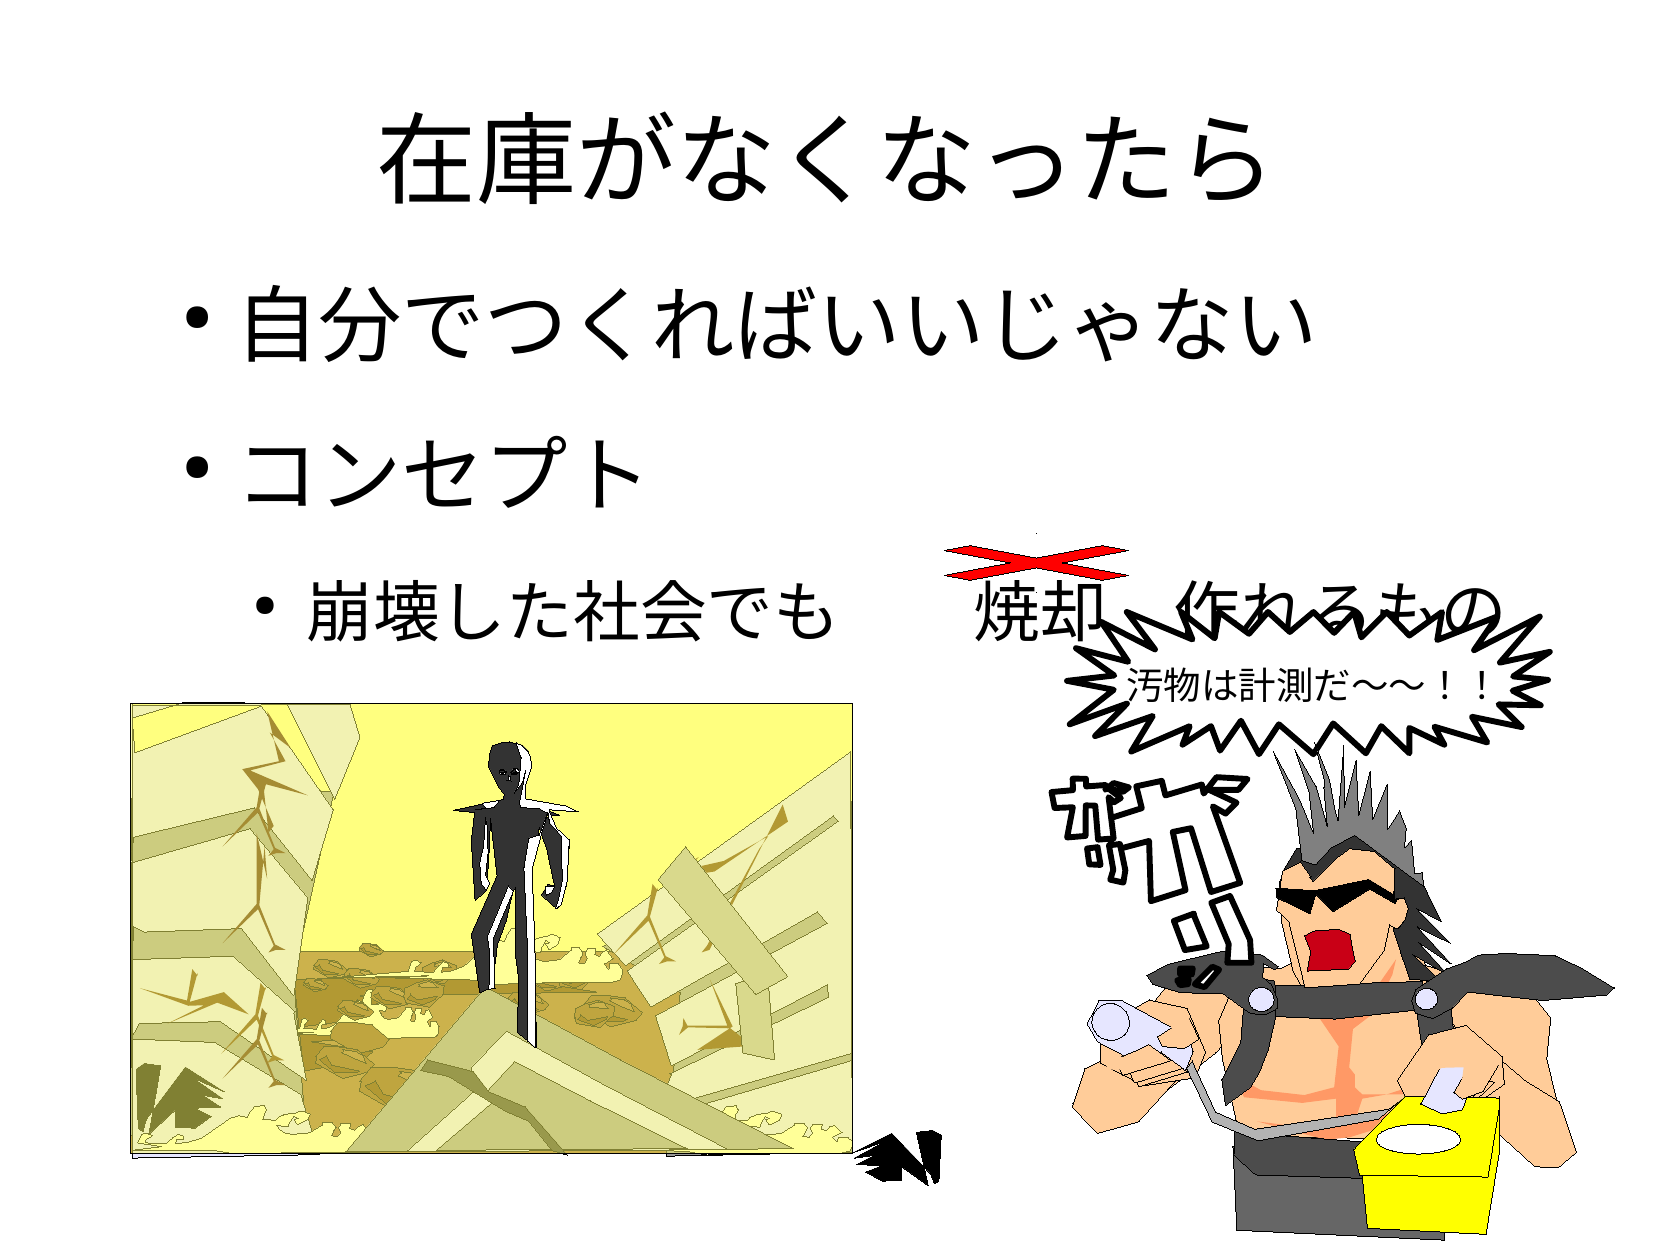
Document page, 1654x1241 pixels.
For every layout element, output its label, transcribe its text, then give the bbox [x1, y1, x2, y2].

text_box [1173, 913, 1207, 951]
list 自分でつくればいいじゃない コンセプト 崩壊した社会でも 焼却 作れるもの [164, 259, 1571, 1003]
text_box 汚物は計測だ～～！！ [1067, 611, 1550, 755]
text_box [1051, 777, 1248, 902]
text_box [1087, 847, 1101, 865]
text_box [944, 545, 1129, 581]
text_box [1072, 742, 1615, 1241]
text_box [130, 702, 942, 1186]
title 在庫がなくなったら [82, 56, 1571, 250]
